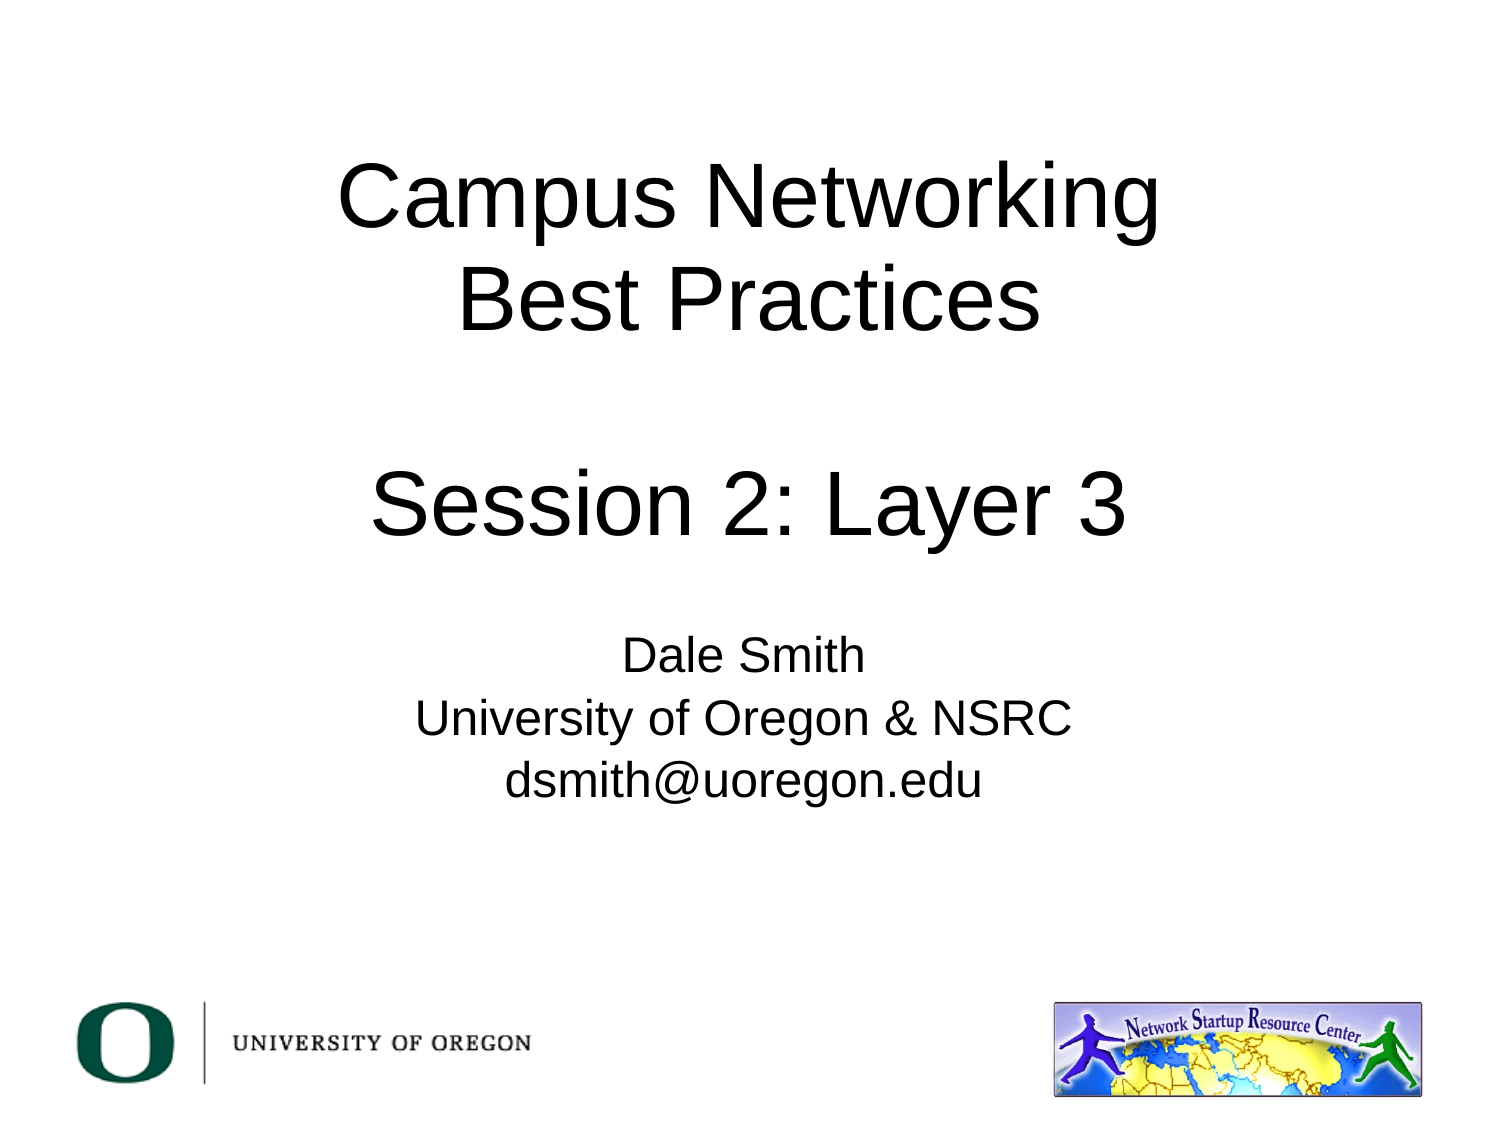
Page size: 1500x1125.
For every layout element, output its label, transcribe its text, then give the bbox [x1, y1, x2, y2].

title Campus Networking Best Practices Session 2: Layer 3 [112, 122, 1388, 578]
picture [62, 998, 546, 1088]
text_box Dale Smith University of Oregon & NSRC dsmith@uoregon.edu [362, 624, 1126, 851]
picture [1050, 999, 1426, 1100]
